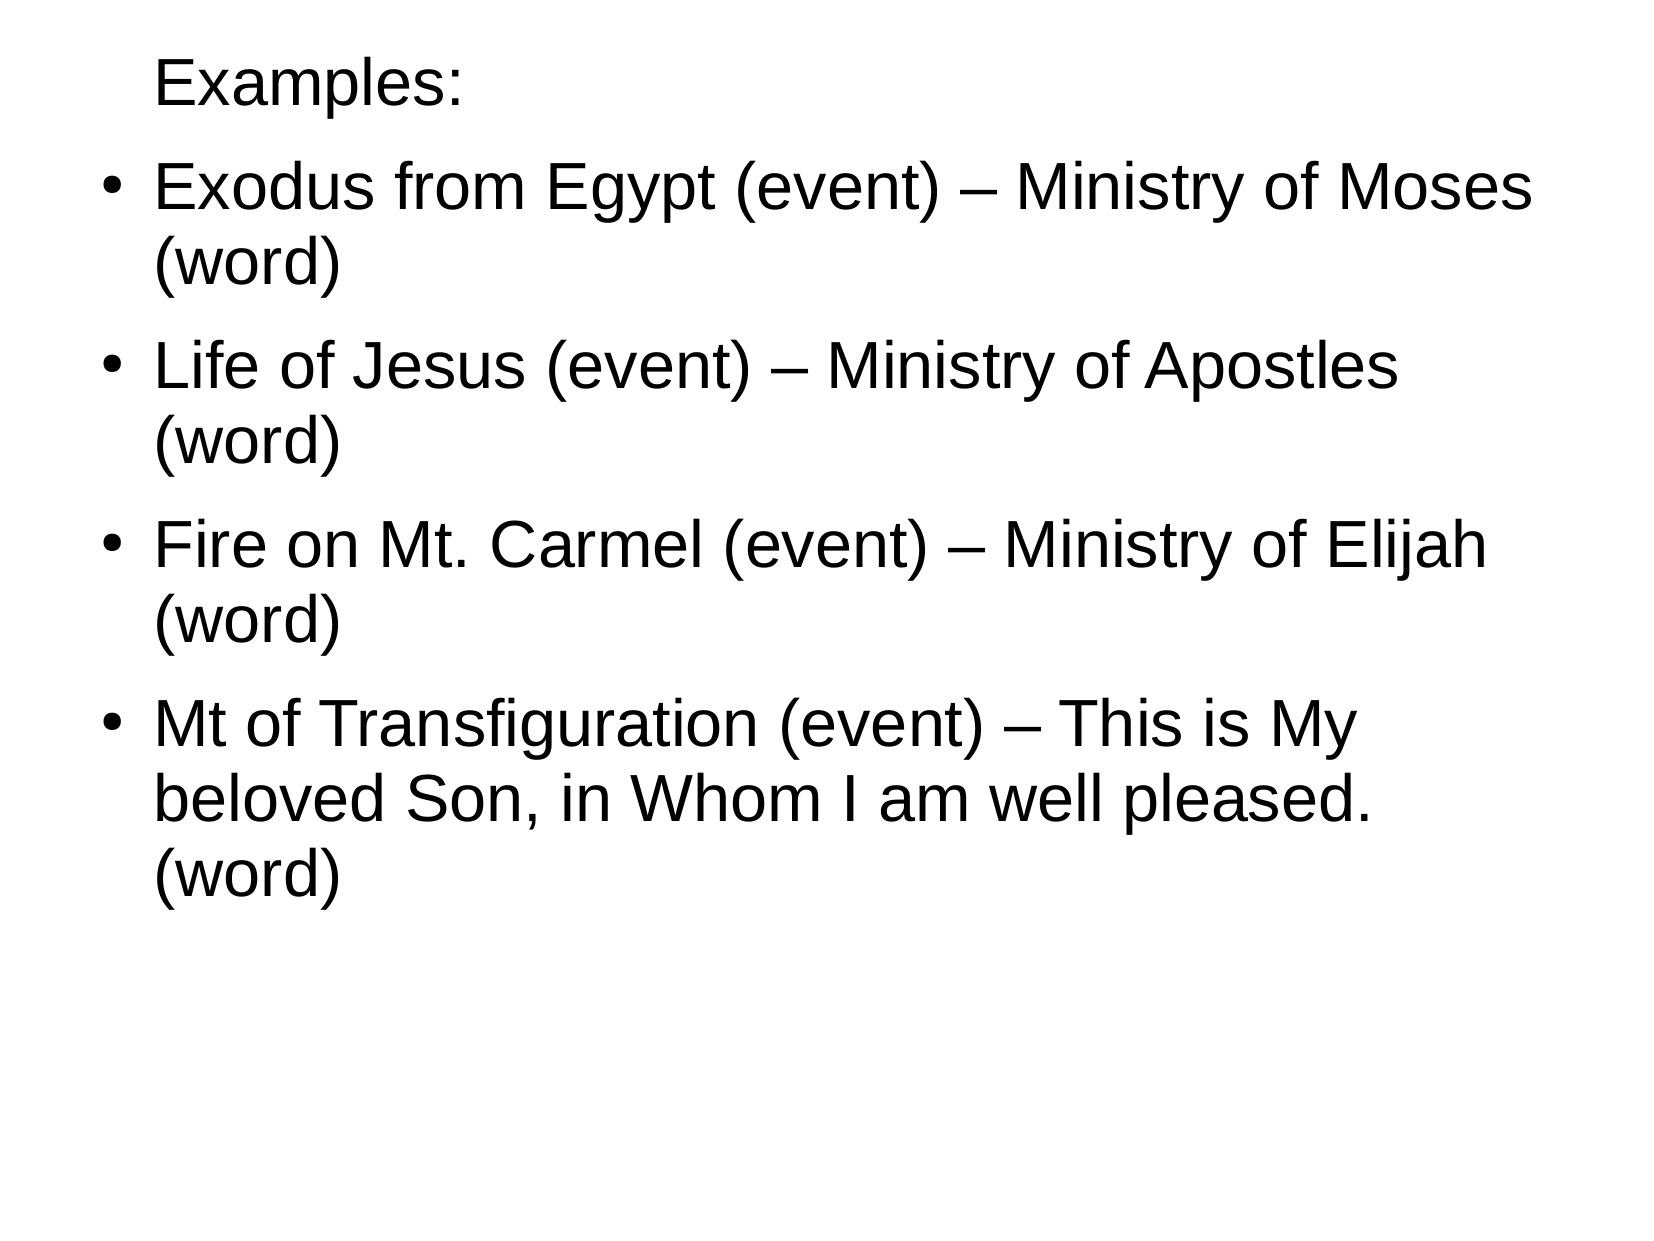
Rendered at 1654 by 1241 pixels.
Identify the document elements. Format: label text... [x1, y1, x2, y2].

list Examples: Exodus from Egypt (event) – Ministry of Moses (word) Life of Jesus (event) – Ministry of Apostles (word) Fire on Mt. Carmel (event) – Ministry of Elijah (word) Mt of Transfiguration (event) – This is My beloved Son, in Whom I am well pleased. (word) [82, 45, 1538, 1171]
